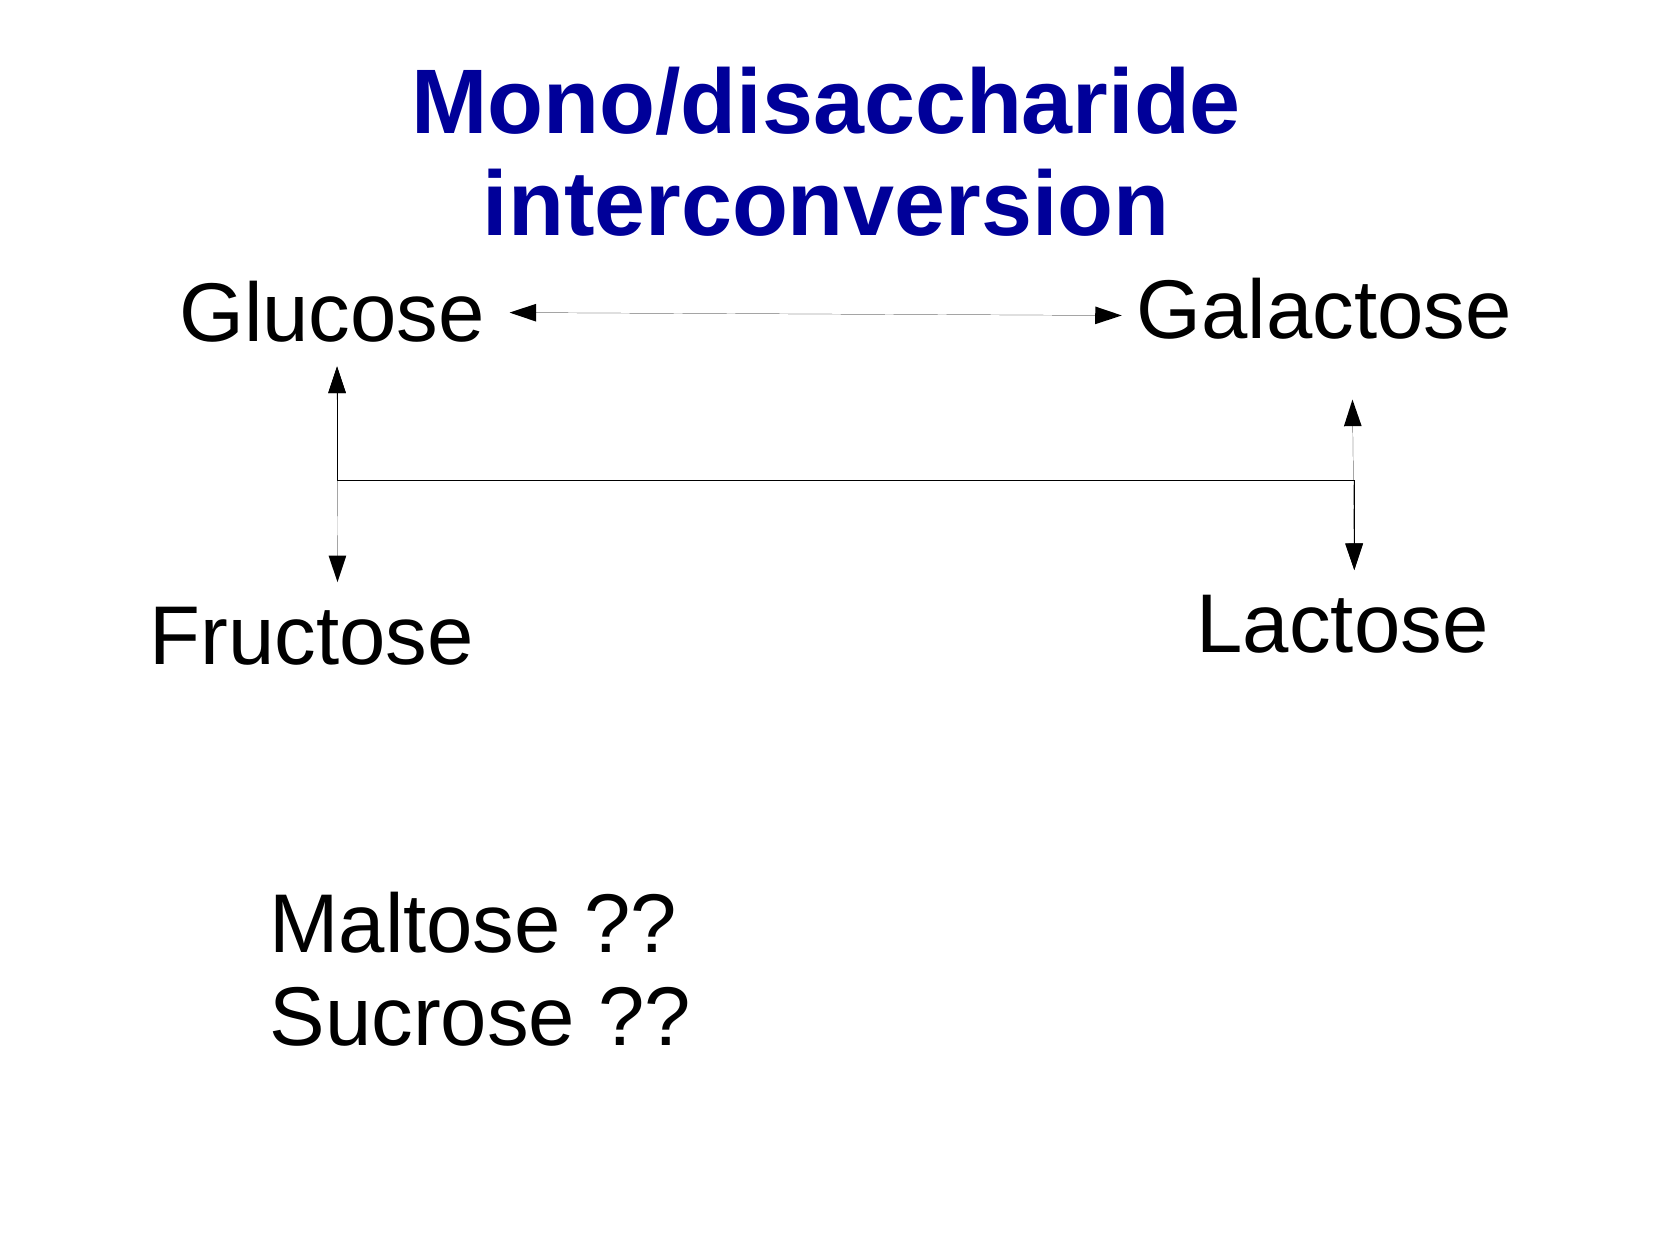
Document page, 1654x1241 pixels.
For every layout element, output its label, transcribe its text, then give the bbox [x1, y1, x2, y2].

text_box Maltose ?? Sucrose ?? [255, 870, 1201, 1071]
text_box Fructose [135, 582, 541, 691]
text_box Galactose [1121, 255, 1557, 376]
title Mono/disaccharide interconversion [82, 49, 1571, 257]
text_box Glucose [164, 258, 510, 367]
text_box Lactose [1181, 570, 1527, 678]
